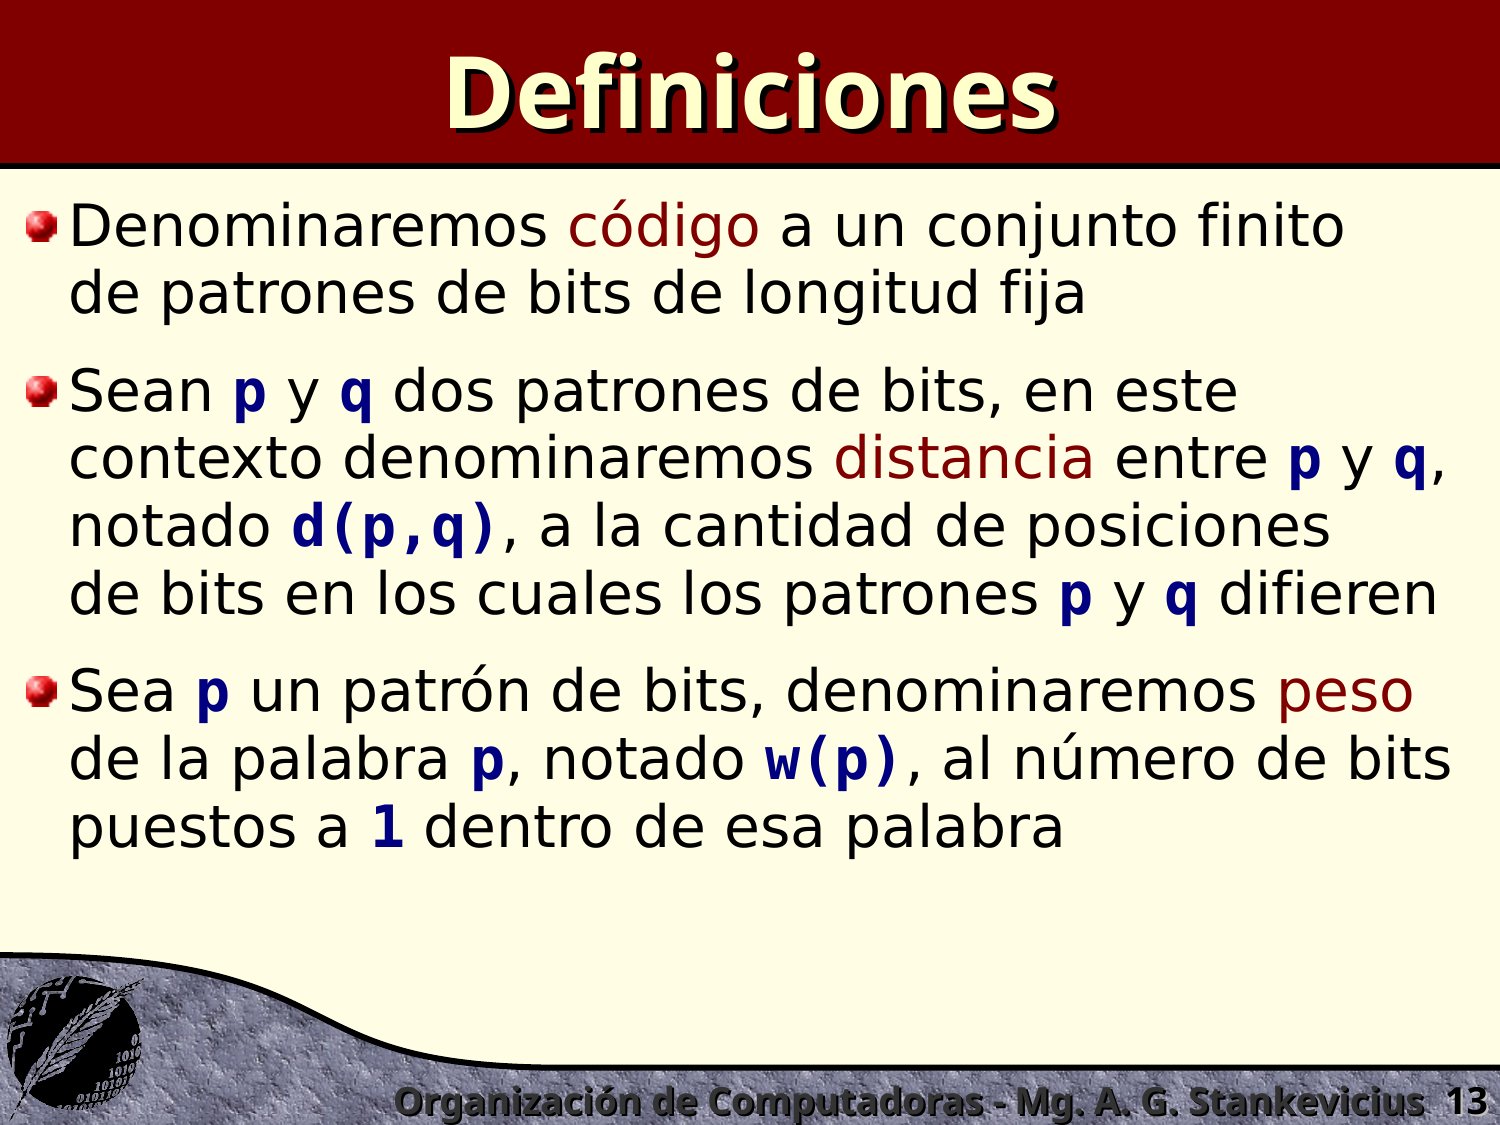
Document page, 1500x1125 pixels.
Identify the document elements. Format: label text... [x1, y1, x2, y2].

title Definiciones [15, 5, 1485, 160]
picture [1058, 1100, 1065, 1110]
picture [448, 1100, 455, 1110]
list Denominaremos código a un conjunto finito de patrones de bits de longitud fija Sean p y q dos patrones de bits, en este contexto denominaremos distancia entre p y q, notado d(p,q), a la cantidad de posiciones de bits en los cuales los patrones p y q difieren Sea p un patrón de bits, denominaremos peso de la palabra p, notado w(p), al número de bits puestos a 1 dentro de esa palabra [11, 192, 1486, 935]
picture [802, 1100, 806, 1110]
picture [0, 959, 1500, 1125]
